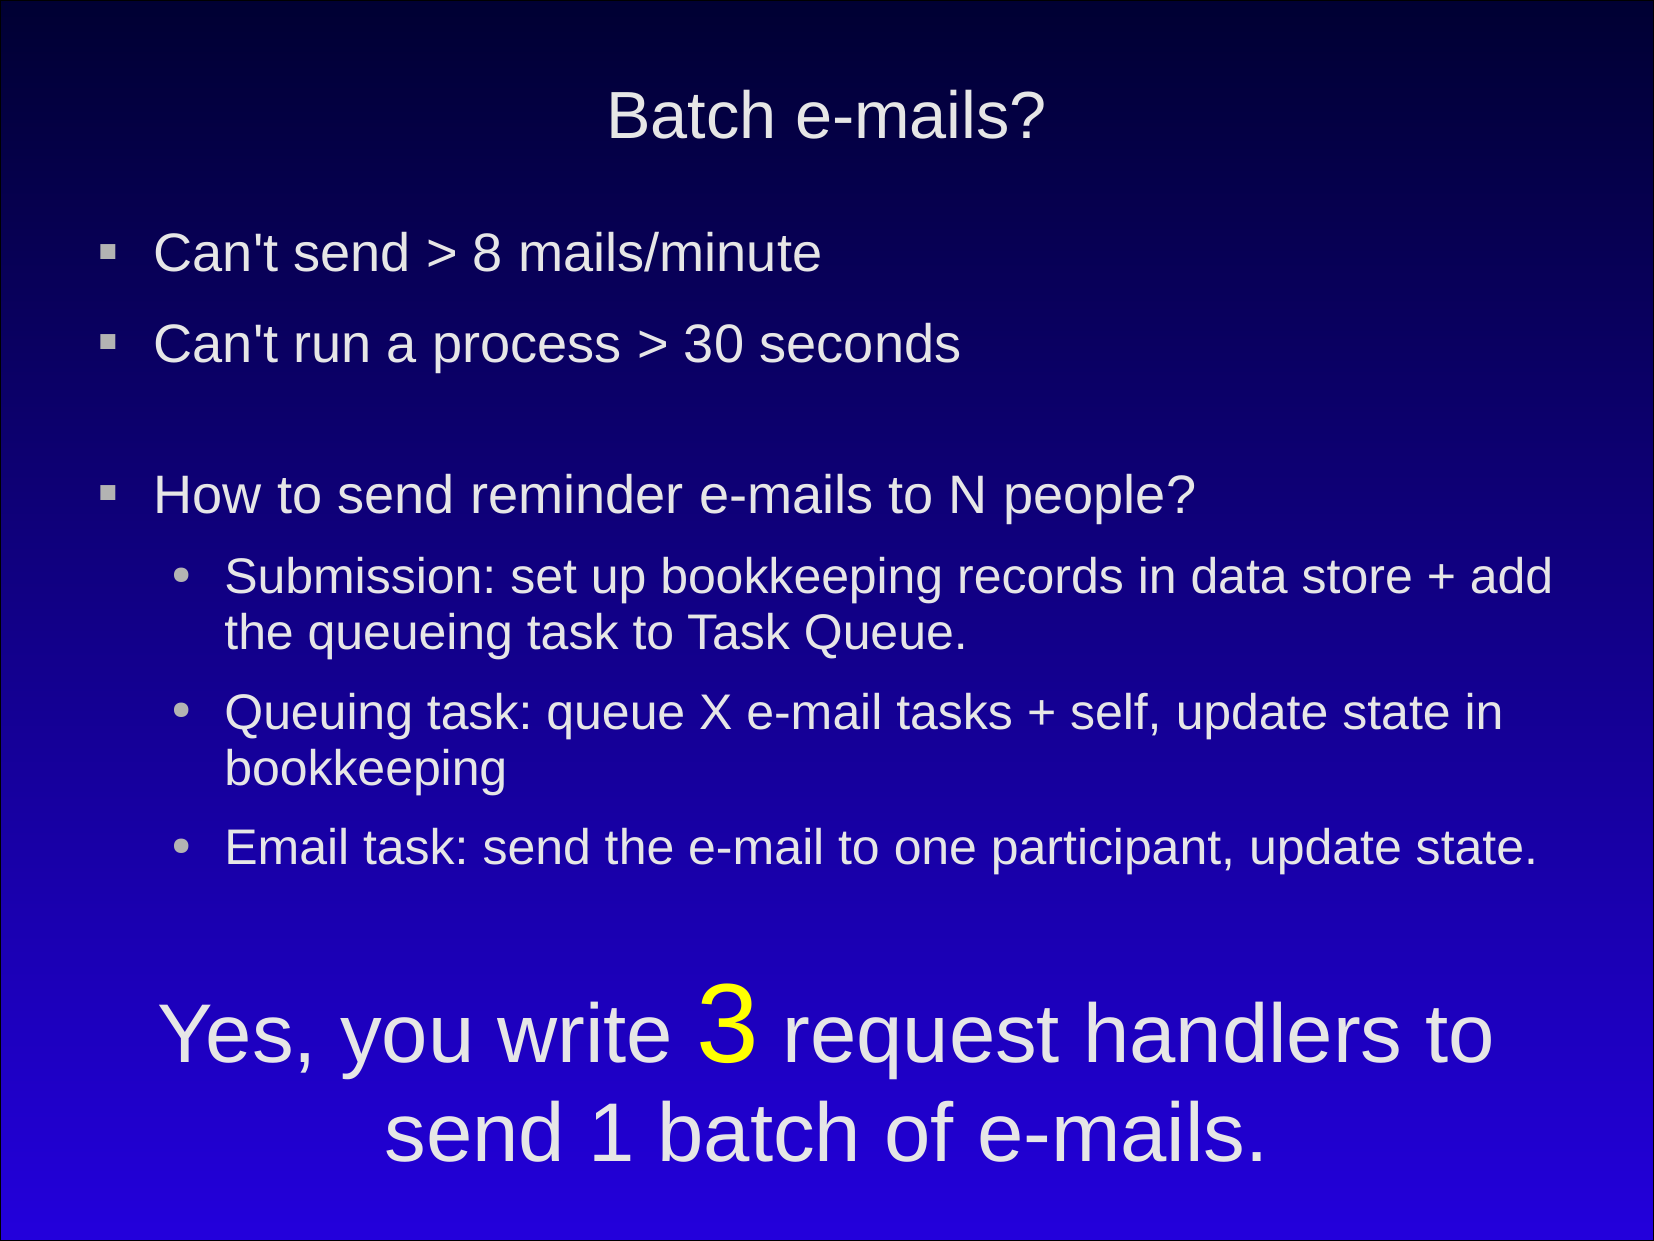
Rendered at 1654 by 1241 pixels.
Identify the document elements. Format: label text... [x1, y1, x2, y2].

title Batch e-mails? [82, 49, 1571, 182]
list Can't send > 8 mails/minute Can't run a process > 30 seconds How to send reminder e-mails to N people? Submission: set up bookkeeping records in data store + add the queueing task to Task Queue. Queuing task: queue X e-mail tasks + self, update state in bookkeeping Email task: send the e-mail to one participant, update state. Yes, you write 3 request handlers to send 1 batch of e-mails. [82, 222, 1571, 1180]
